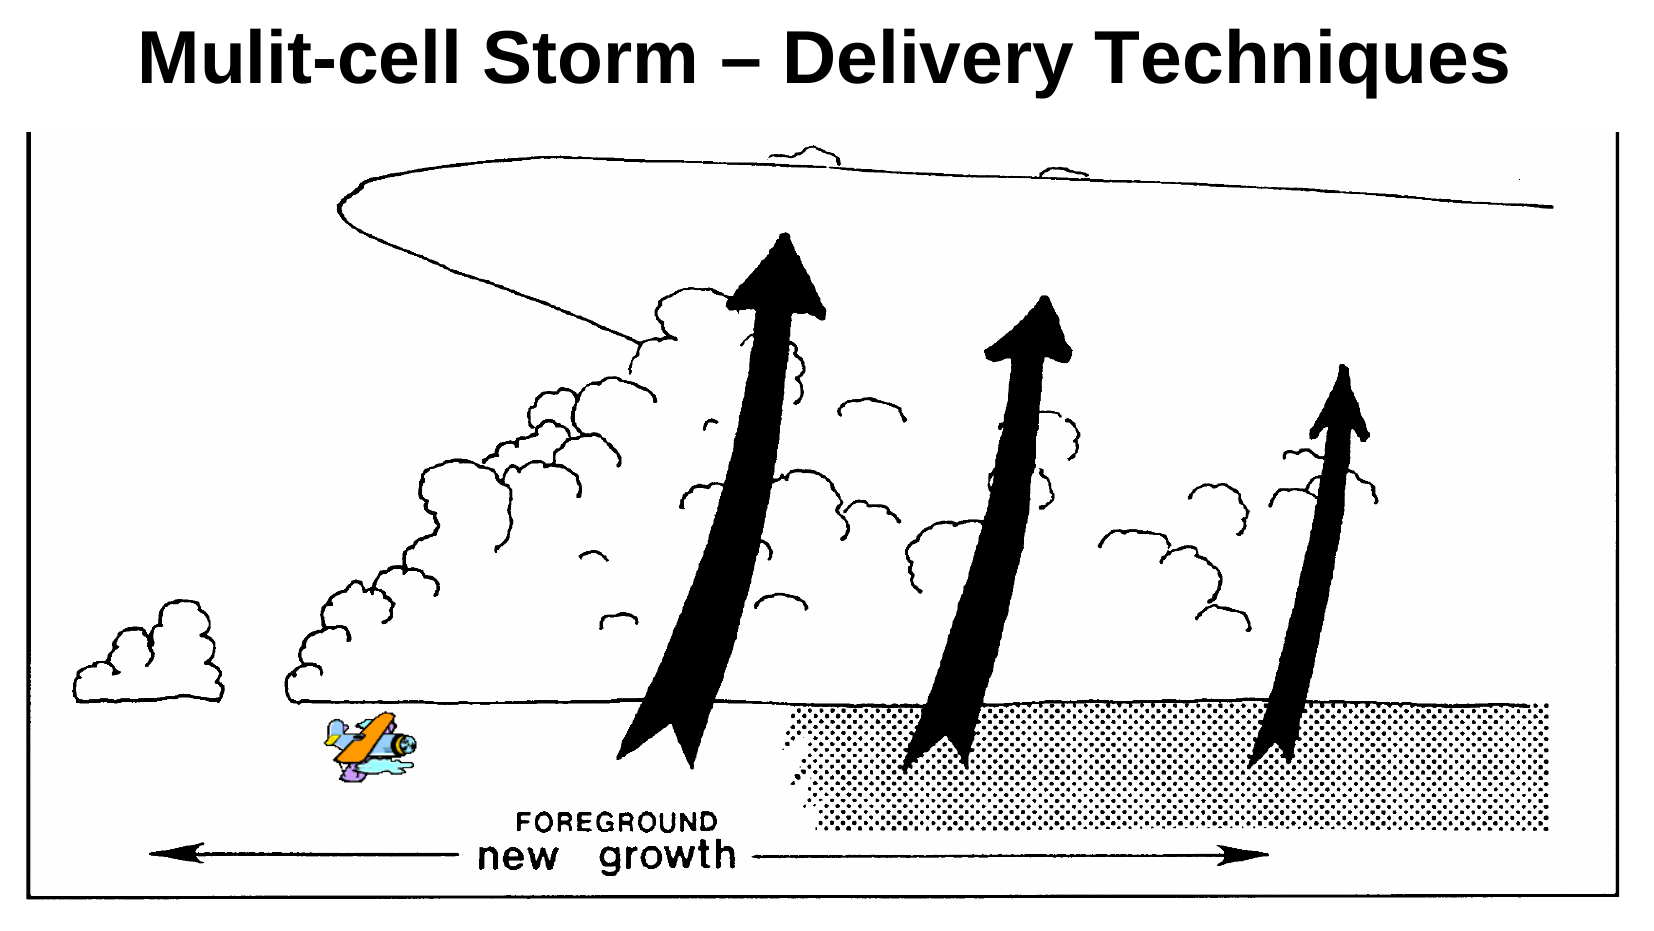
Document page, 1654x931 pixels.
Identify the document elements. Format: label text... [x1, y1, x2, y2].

title Mulit-cell Storm – Delivery Techniques [0, 0, 1654, 107]
picture [26, 132, 1620, 901]
